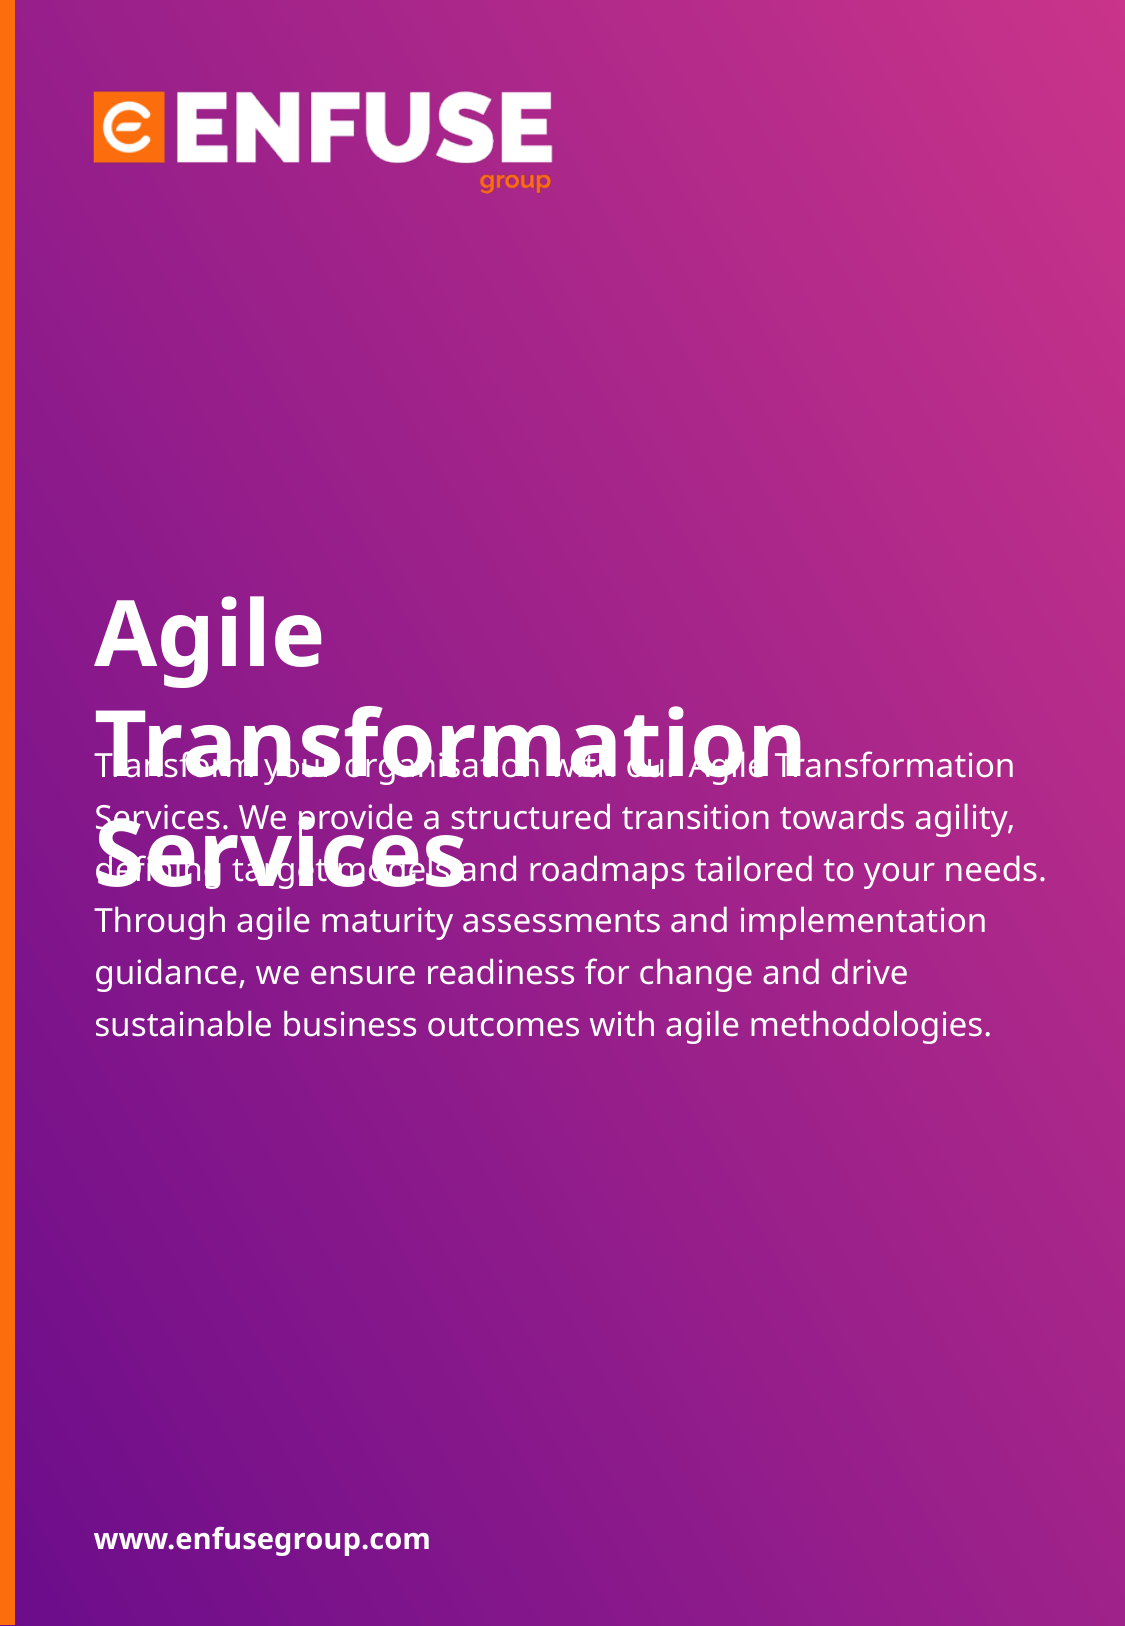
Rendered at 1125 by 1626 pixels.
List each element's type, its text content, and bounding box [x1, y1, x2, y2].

text_box Transform your organisation with our Agile Transformation Services. We provide a structured transition towards agility, defining target models and roadmaps tailored to your needs. Through agile maturity assessments and implementation guidance, we ensure readiness for change and drive sustainable business outcomes with agile methodologies. [94, 724, 1066, 921]
text_box Agile Transformation Services [94, 567, 1036, 694]
